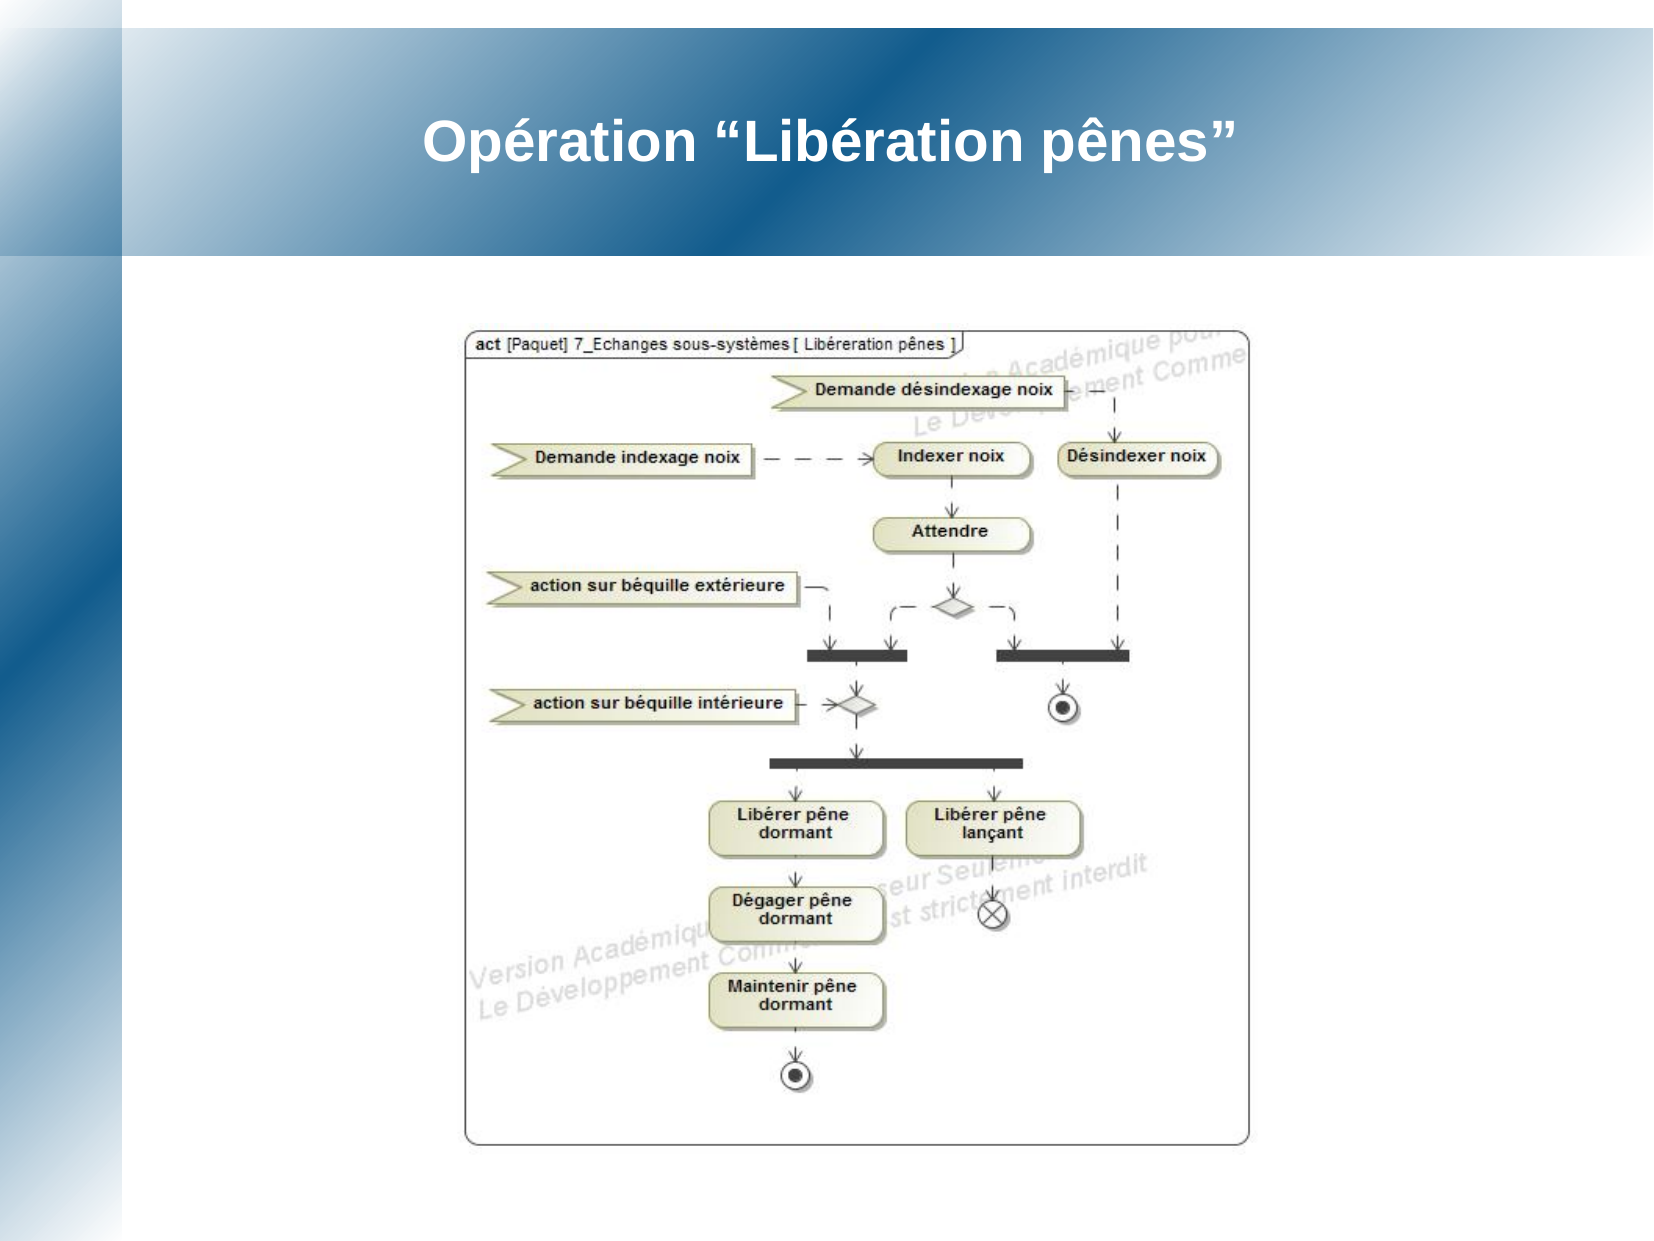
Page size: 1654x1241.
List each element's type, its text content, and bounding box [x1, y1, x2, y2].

subtitle [127, 323, 1603, 1167]
title Opération “Libération pênes” [125, 45, 1537, 238]
